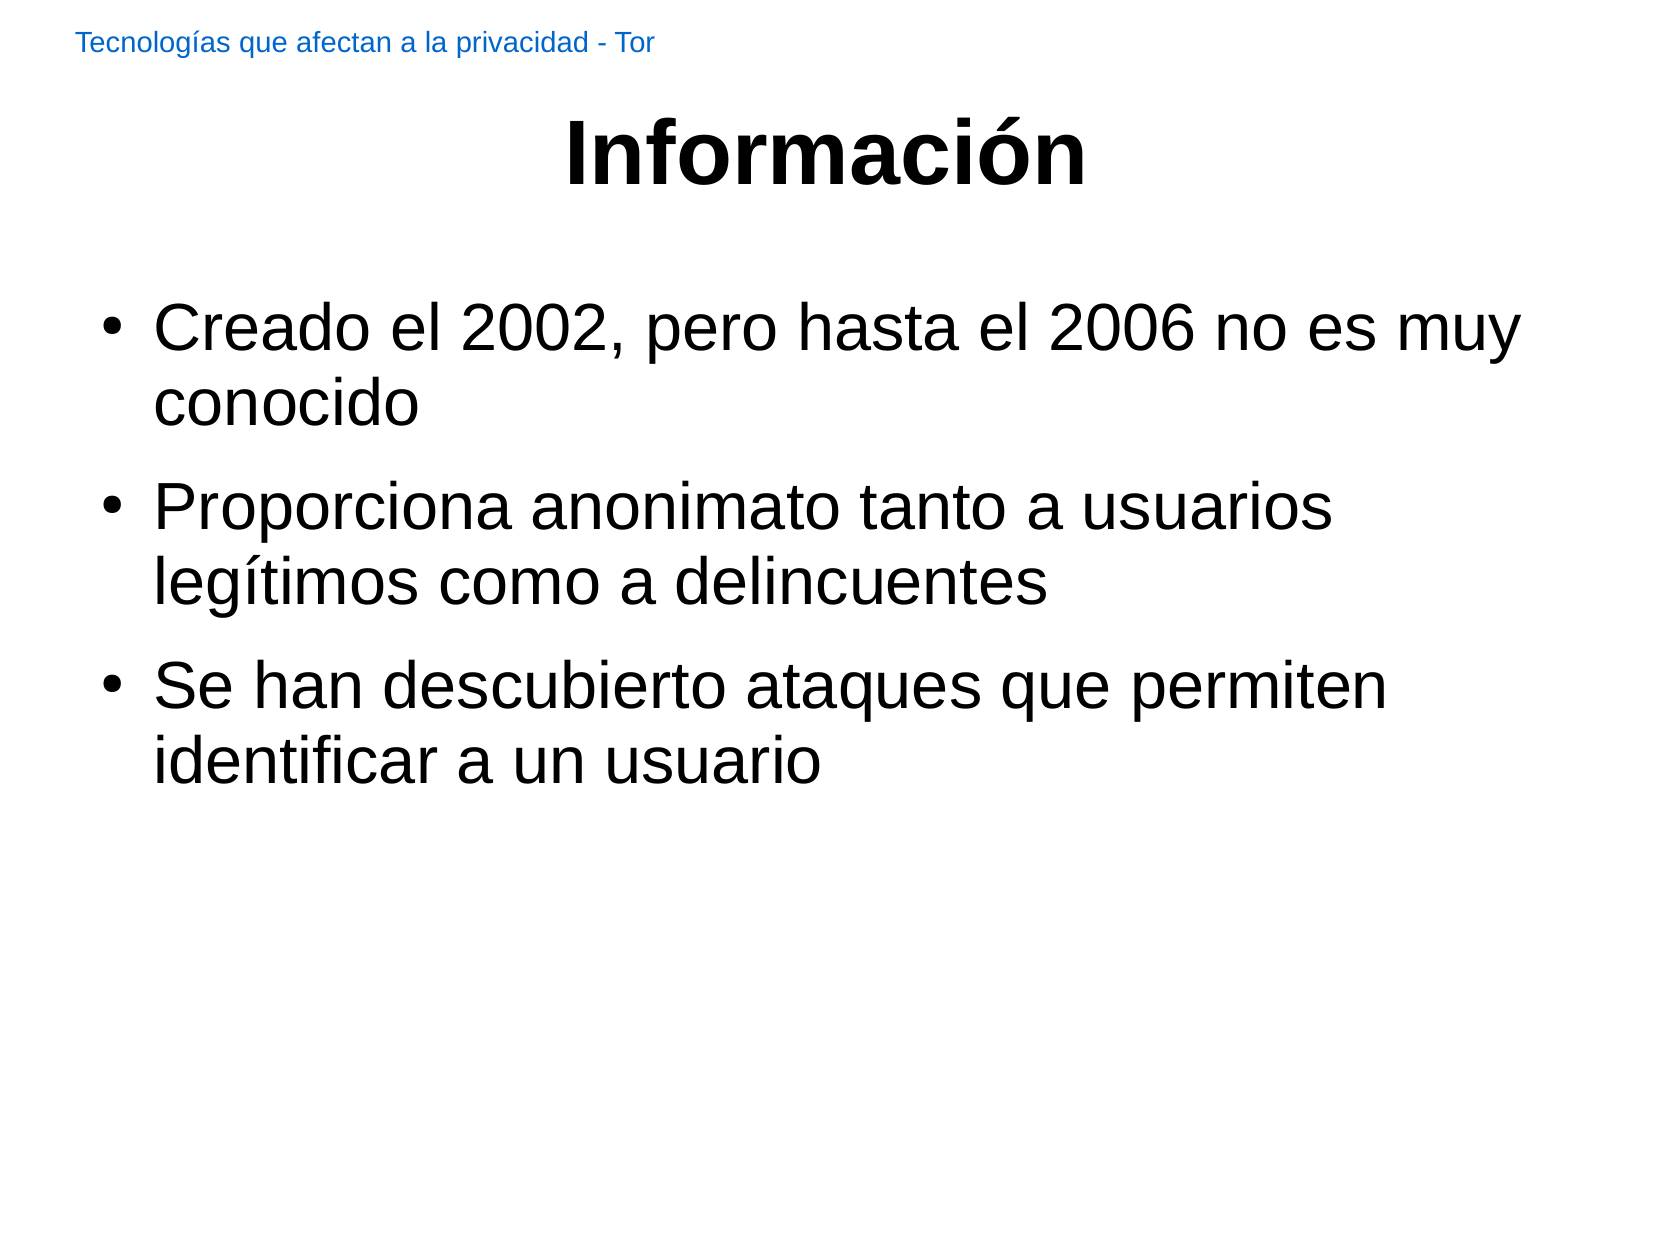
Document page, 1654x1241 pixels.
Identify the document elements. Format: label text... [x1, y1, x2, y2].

text_box Tecnologías que afectan a la privacidad - Tor [60, 18, 781, 99]
list Creado el 2002, pero hasta el 2006 no es muy conocido Proporciona anonimato tanto a usuarios legítimos como a delincuentes Se han descubierto ataques que permiten identificar a un usuario [82, 290, 1571, 1010]
title Información [82, 49, 1571, 257]
